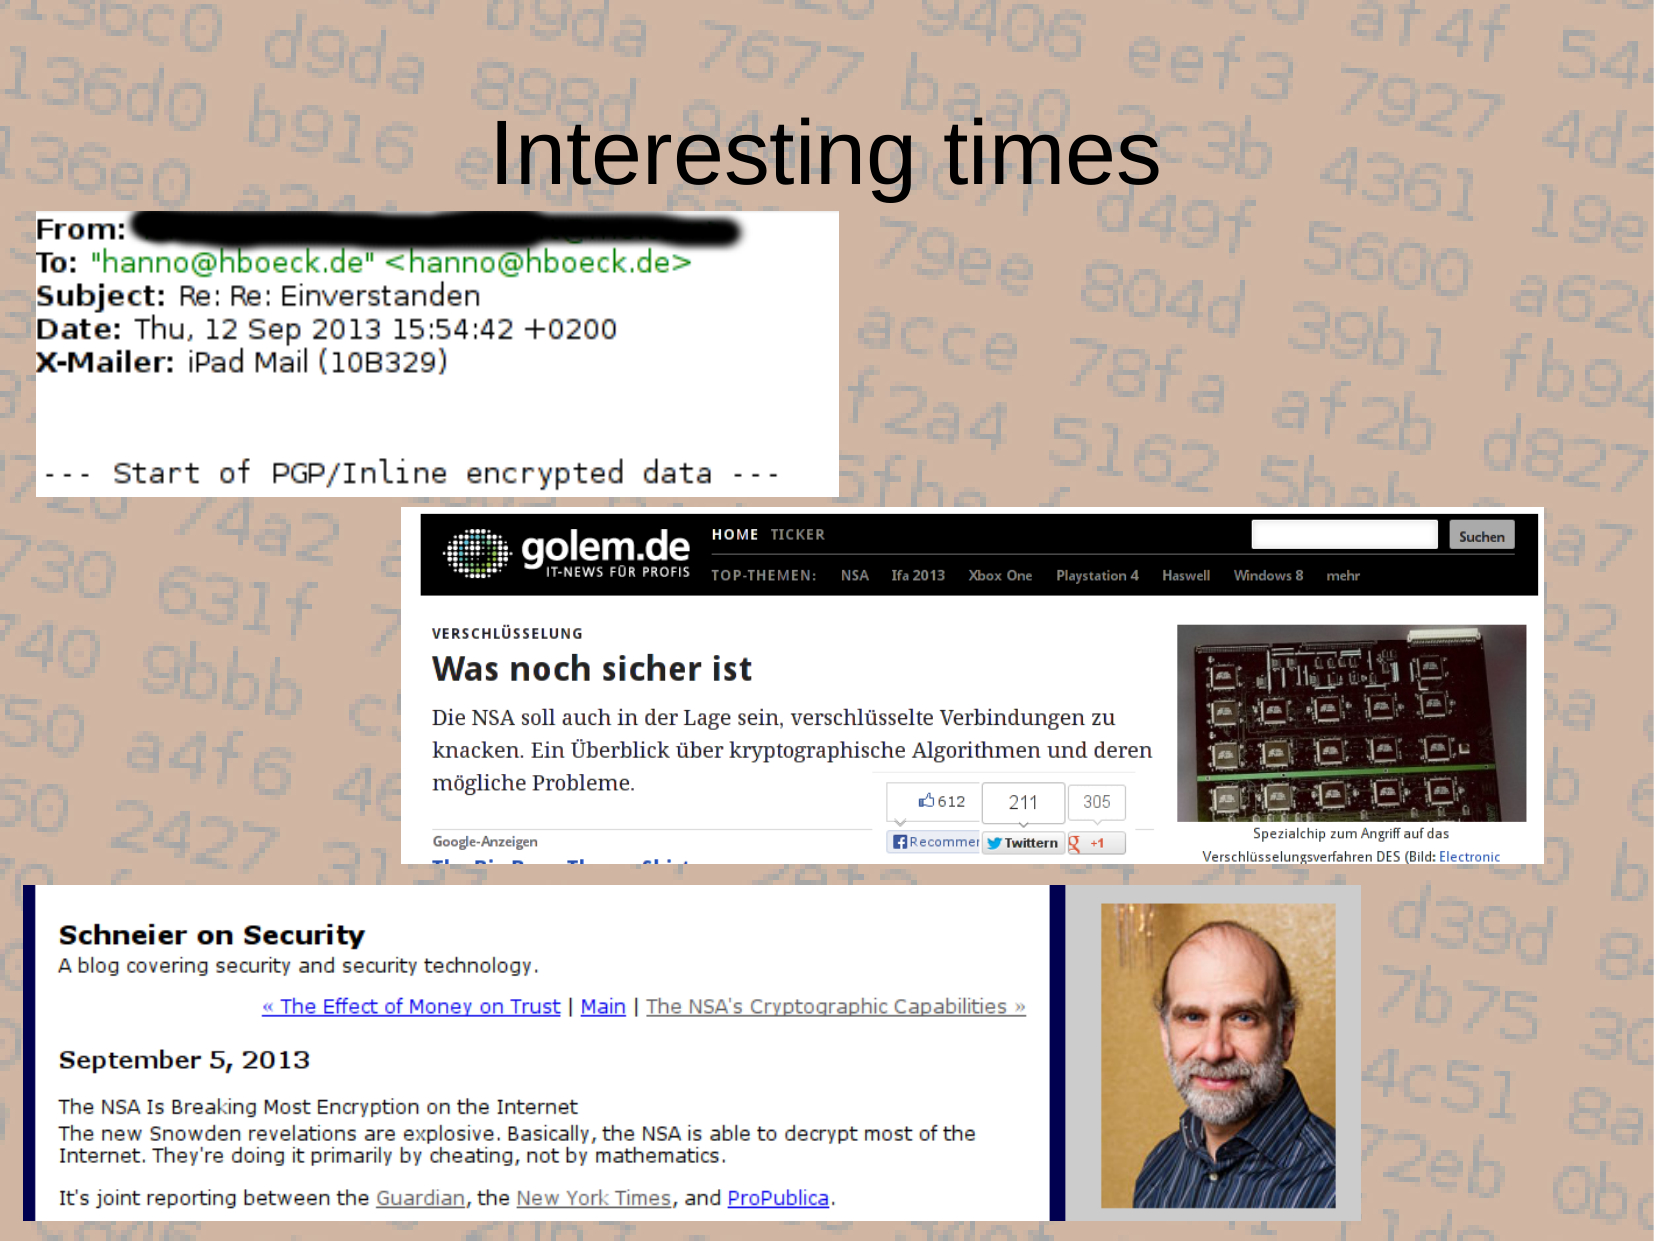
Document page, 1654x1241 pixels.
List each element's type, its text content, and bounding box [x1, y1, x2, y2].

title Interesting times [82, 49, 1571, 257]
picture [0, 0, 1654, 1241]
